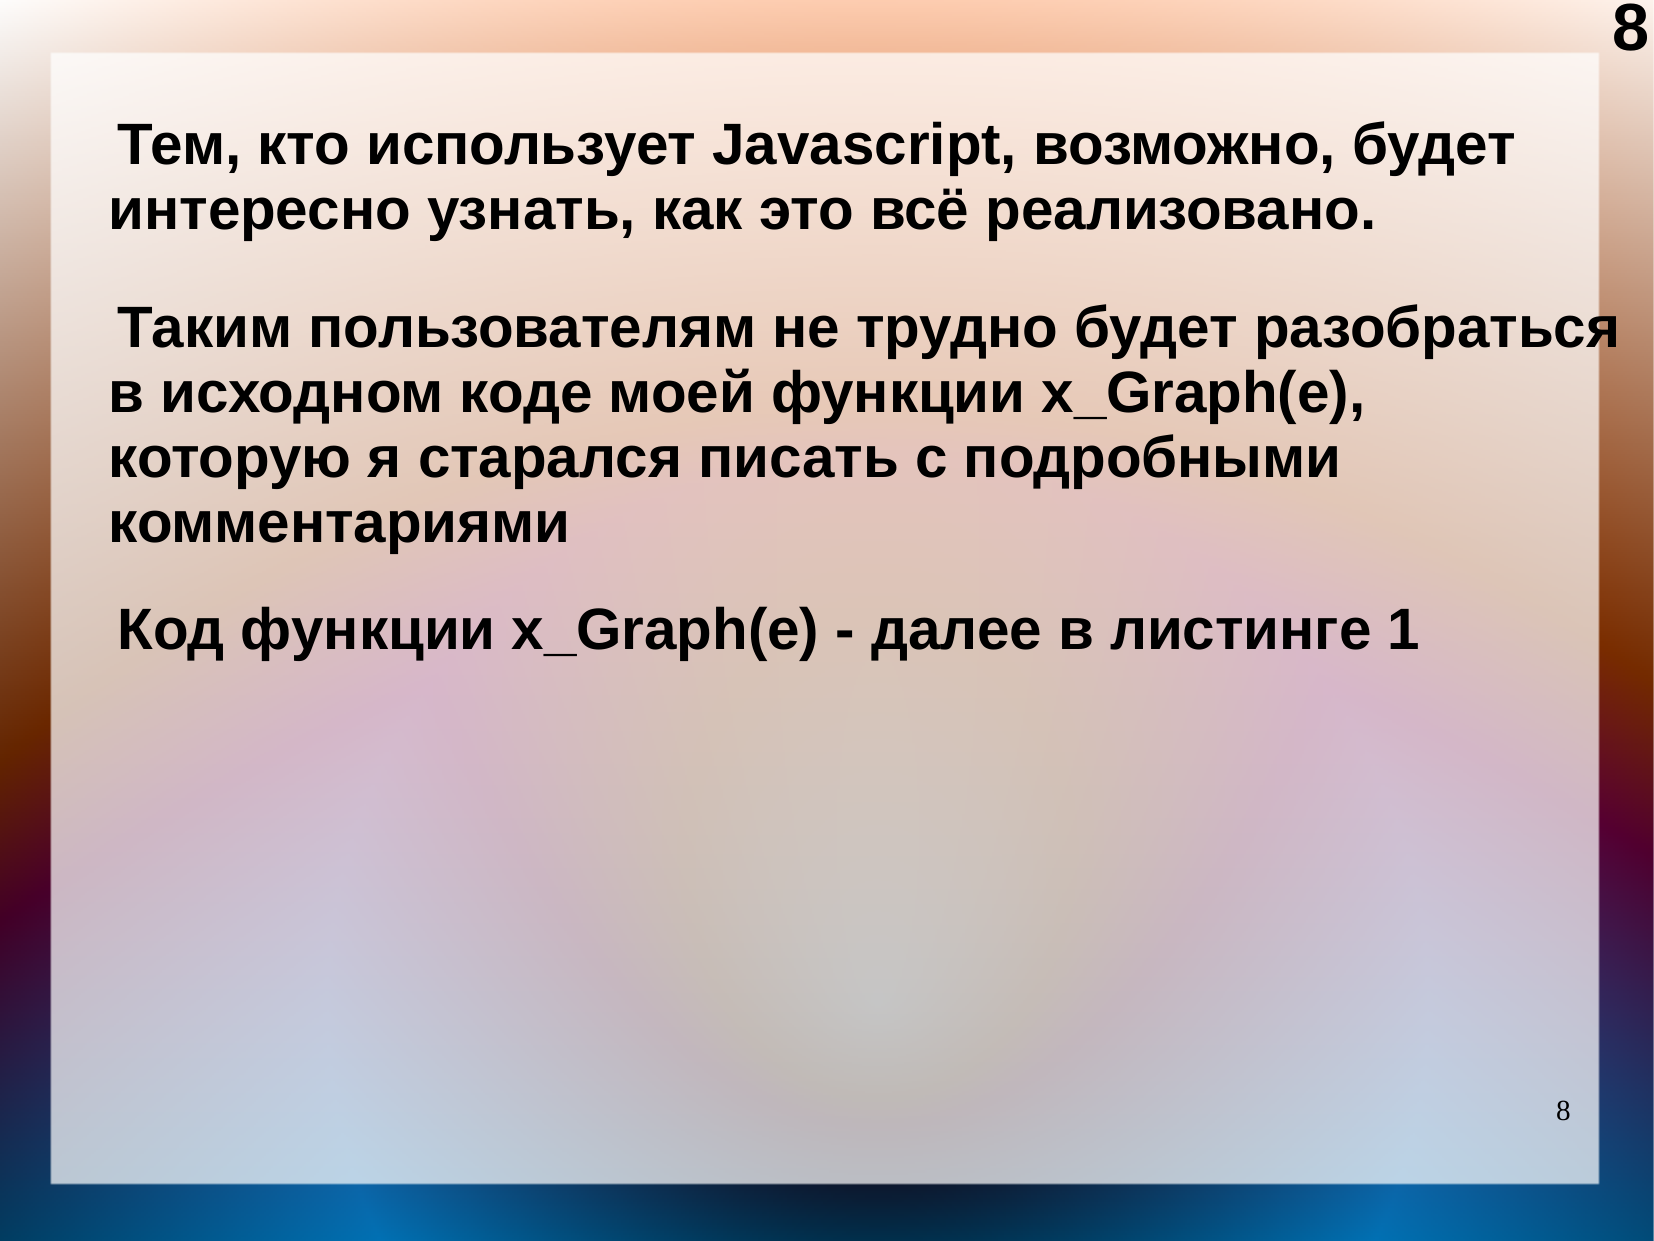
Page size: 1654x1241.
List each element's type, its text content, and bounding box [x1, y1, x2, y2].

text_box <номер> Тем, кто использует Javascript, возможно, будет интересно узнать, как это всё реализовано. Таким пользователям не трудно будет разобраться в исходном коде моей функции x_Graph(e), которую я старался писать с подробными комментариями Код функции x_Graph(e) - далее в листинге 1 [93, 0, 1654, 669]
picture [0, 0, 1654, 1241]
